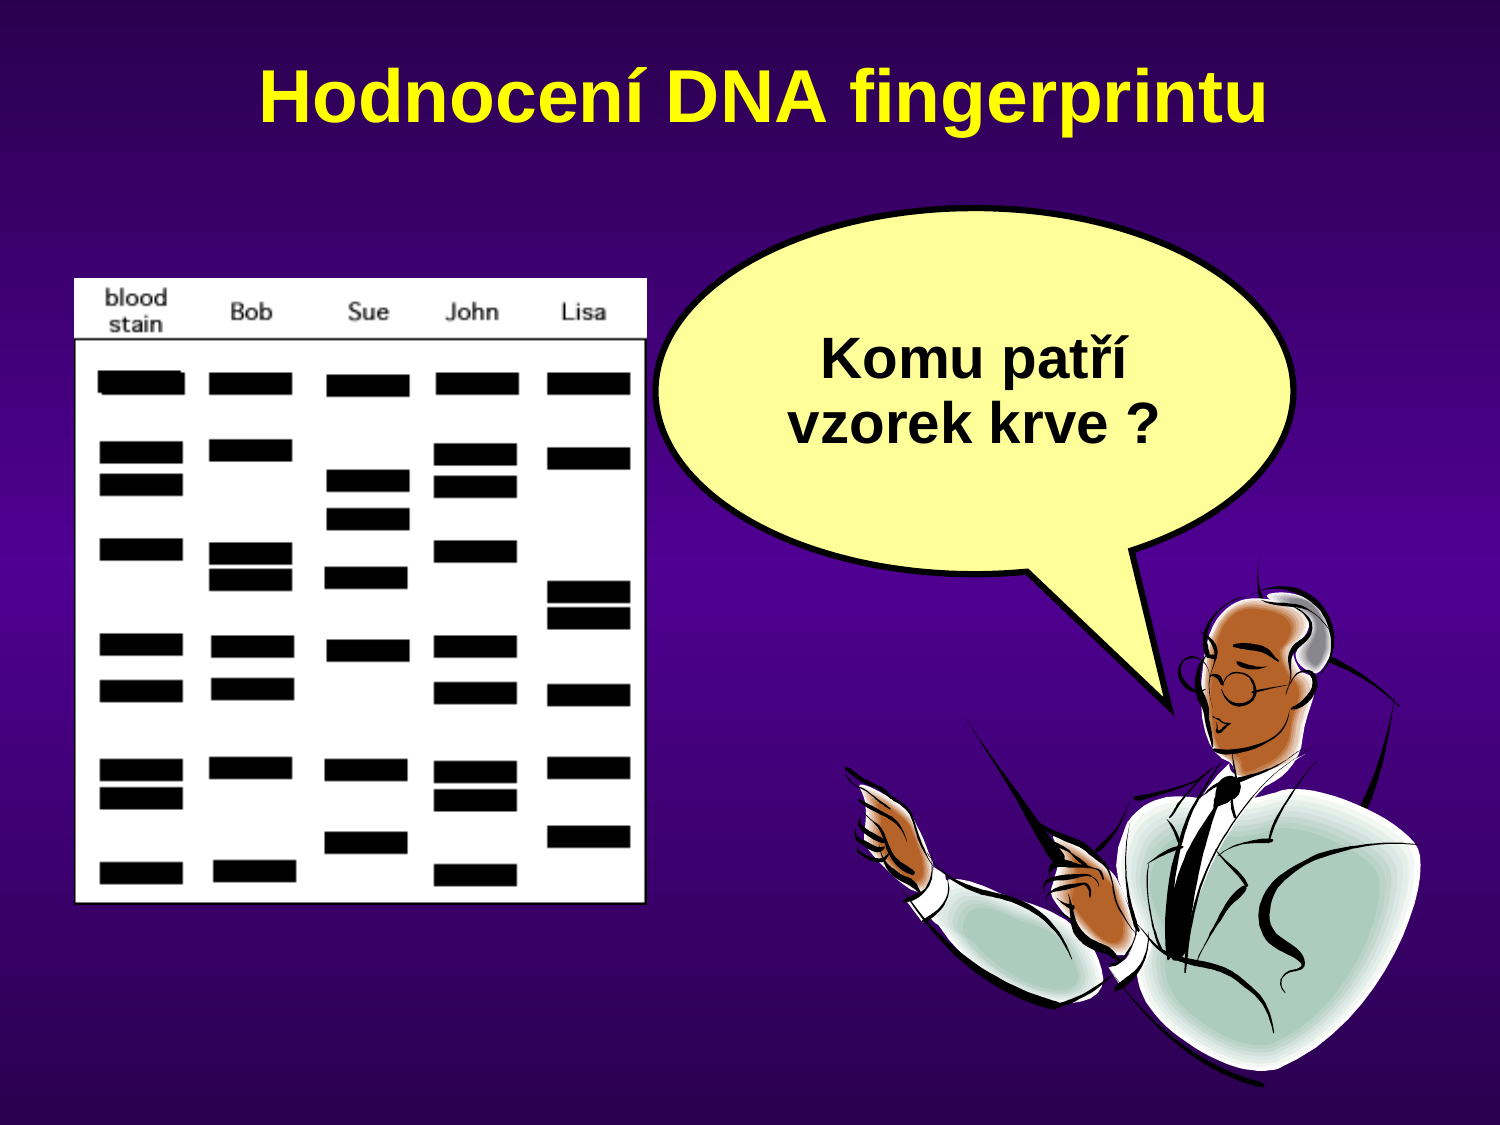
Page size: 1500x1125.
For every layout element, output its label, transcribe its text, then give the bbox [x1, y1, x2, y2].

title Hodnocení DNA fingerprintu [183, 42, 1346, 150]
text_box Komu patří vzorek krve ? [655, 208, 1294, 707]
picture [74, 278, 647, 905]
text_box [844, 553, 1424, 1088]
